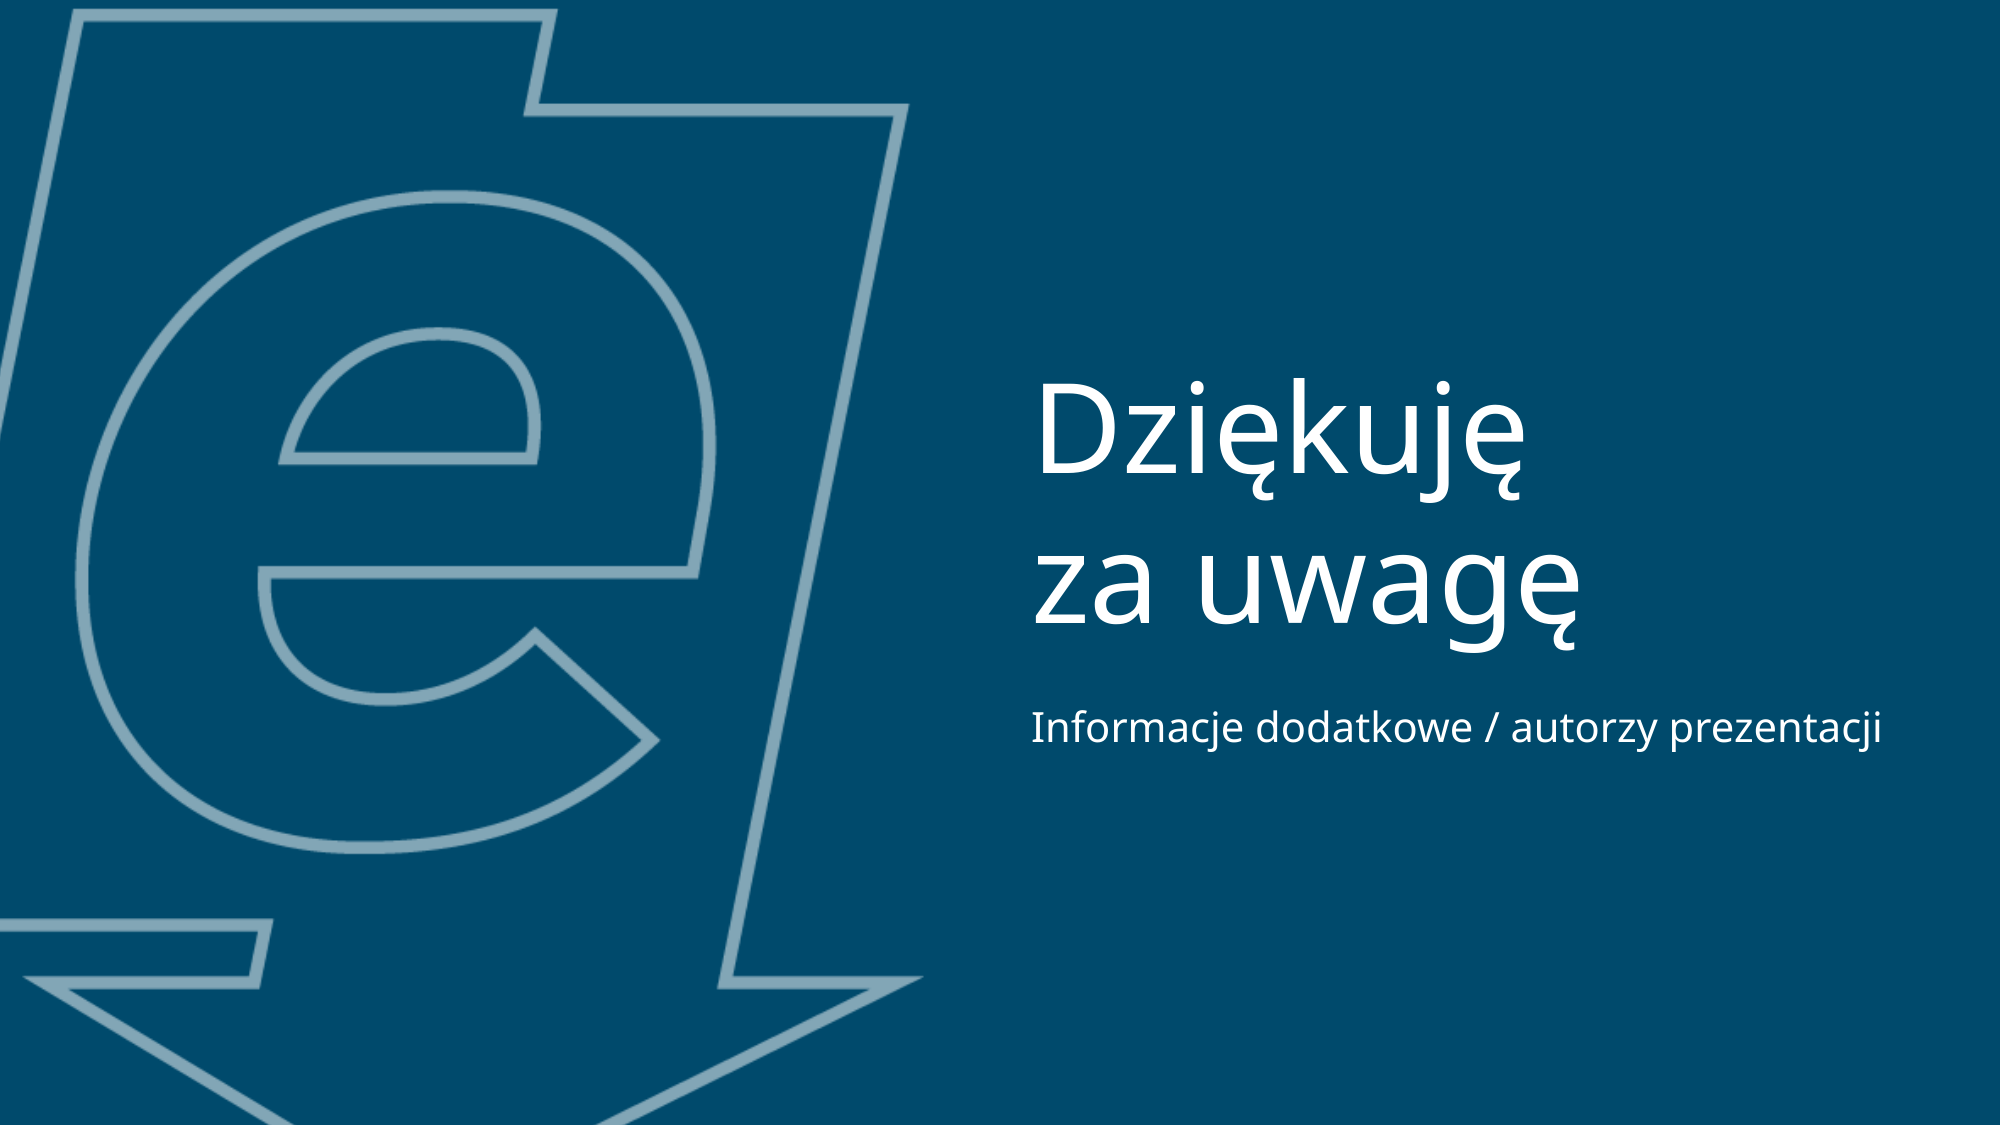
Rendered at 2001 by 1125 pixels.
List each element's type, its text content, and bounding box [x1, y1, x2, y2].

text_box Informacje dodatkowe / autorzy prezentacji [1017, 693, 1952, 758]
picture [75, 190, 716, 854]
picture [0, 9, 922, 1125]
picture [0, 919, 293, 1125]
text_box Dziękuję za uwagę [1017, 341, 1952, 657]
